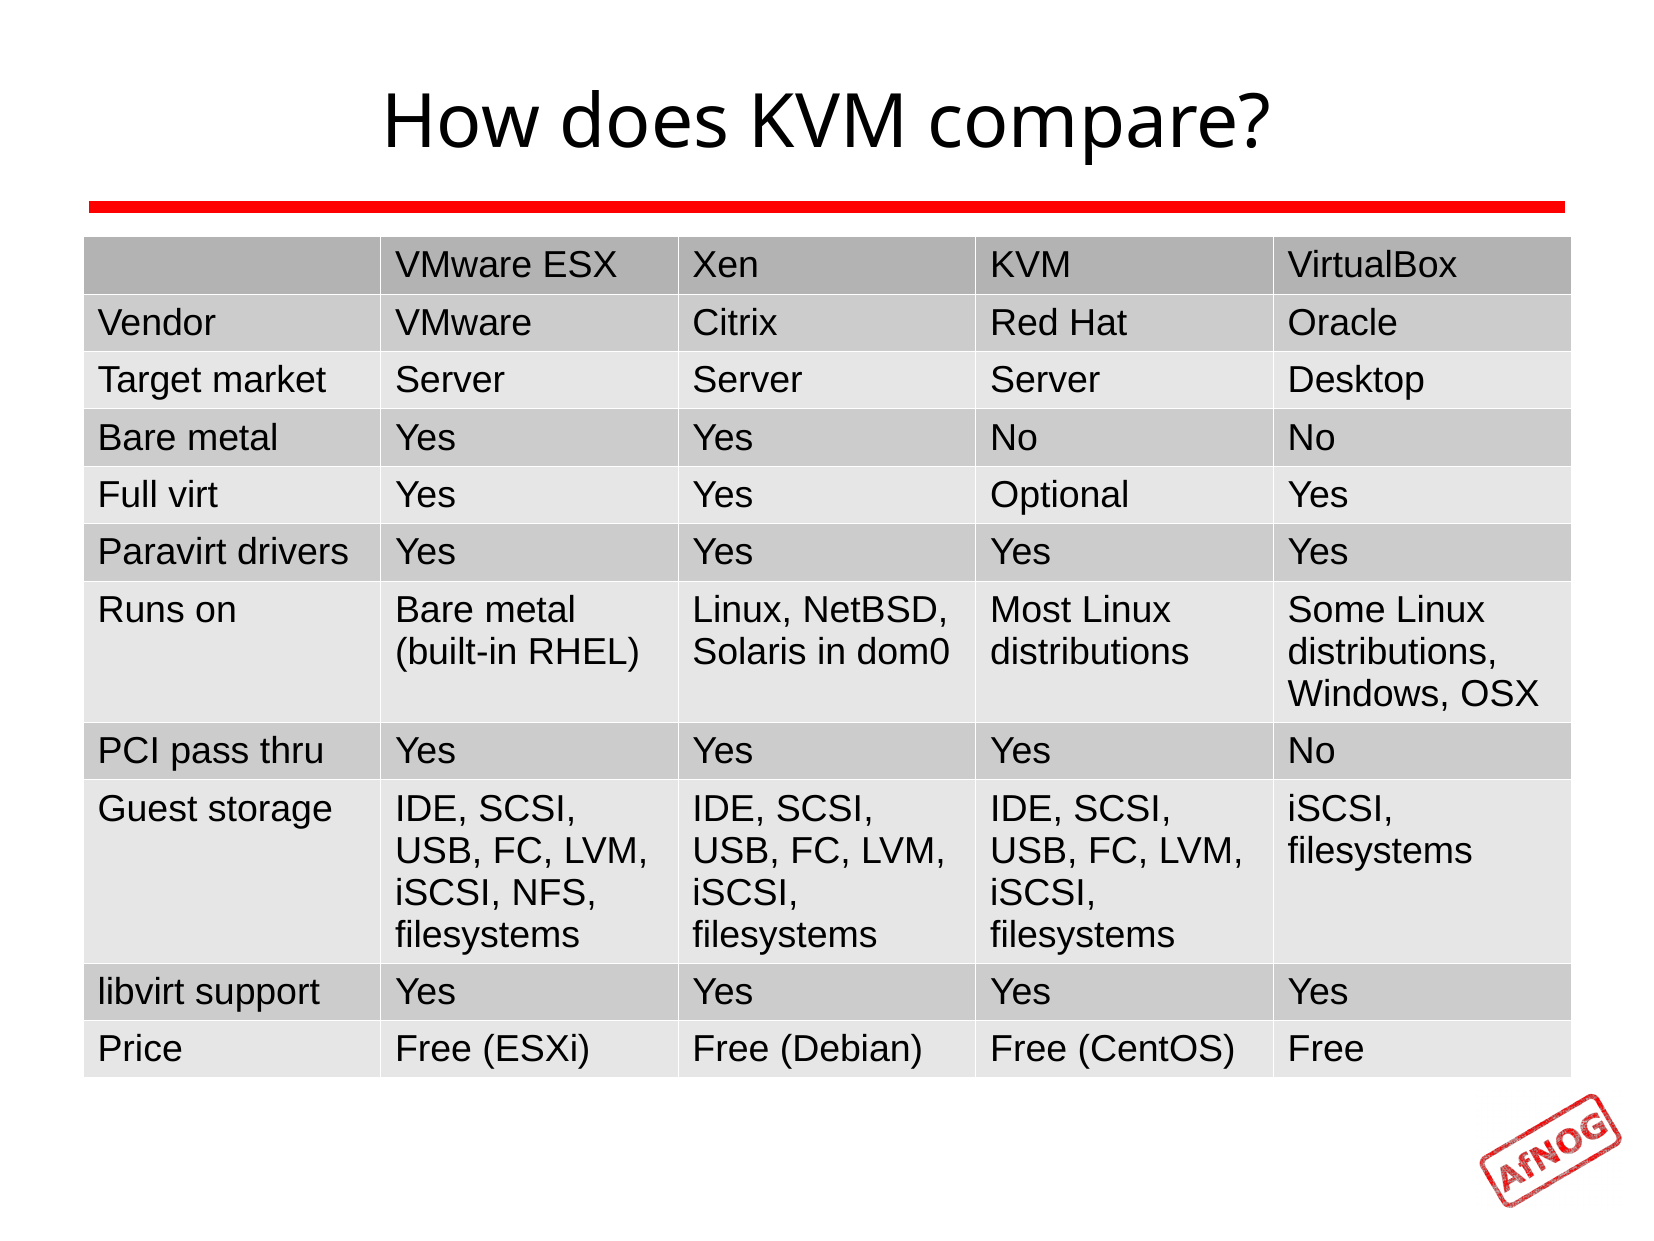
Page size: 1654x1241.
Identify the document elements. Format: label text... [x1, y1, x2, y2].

table_cell Free [1274, 1021, 1571, 1077]
table_cell Desktop [1274, 352, 1571, 408]
table_cell Yes [381, 723, 678, 779]
table_cell Yes [679, 723, 975, 779]
table_cell Red Hat [976, 295, 1273, 351]
table_cell Yes [679, 964, 975, 1020]
table_cell Yes [976, 723, 1273, 779]
picture [1476, 1090, 1625, 1211]
table_cell VMware [381, 295, 678, 351]
table_cell Yes [381, 409, 678, 466]
table_cell Citrix [679, 295, 975, 351]
table_cell Target market [84, 352, 380, 408]
table_cell iSCSI, filesystems [1274, 780, 1571, 963]
table_cell Yes [381, 467, 678, 523]
table_cell Free (Debian) [679, 1021, 975, 1077]
table_cell libvirt support [84, 964, 380, 1020]
table_cell Optional [976, 467, 1273, 523]
table_cell Yes [1274, 964, 1571, 1020]
table_cell Bare metal (built-in RHEL) [381, 582, 678, 722]
table_header Xen [679, 237, 975, 294]
table_cell Server [976, 352, 1273, 408]
table_cell Yes [679, 524, 975, 581]
table_header [84, 237, 380, 294]
table_cell Vendor [84, 295, 380, 351]
table_cell Guest storage [84, 780, 380, 963]
table_header VirtualBox [1274, 237, 1571, 294]
table_cell Runs on [84, 582, 380, 722]
table_cell Yes [976, 964, 1273, 1020]
title How does KVM compare? [82, 29, 1571, 207]
table_cell No [1274, 723, 1571, 779]
table_cell Oracle [1274, 295, 1571, 351]
table_cell Server [679, 352, 975, 408]
table_cell Price [84, 1021, 380, 1077]
table_cell Yes [679, 409, 975, 466]
table_cell Free (CentOS) [976, 1021, 1273, 1077]
table_cell Server [381, 352, 678, 408]
table_cell Yes [976, 524, 1273, 581]
table_cell IDE, SCSI, USB, FC, LVM, iSCSI, filesystems [976, 780, 1273, 963]
table_cell Yes [1274, 467, 1571, 523]
table_cell Free (ESXi) [381, 1021, 678, 1077]
table_cell PCI pass thru [84, 723, 380, 779]
table_cell Yes [381, 964, 678, 1020]
table_header VMware ESX [381, 237, 678, 294]
table_cell Paravirt drivers [84, 524, 380, 581]
table_cell No [976, 409, 1273, 466]
table_cell IDE, SCSI, USB, FC, LVM, iSCSI, filesystems [679, 780, 975, 963]
table_cell Yes [381, 524, 678, 581]
table_cell Bare metal [84, 409, 380, 466]
table_cell IDE, SCSI, USB, FC, LVM, iSCSI, NFS, filesystems [381, 780, 678, 963]
table_cell Linux, NetBSD, Solaris in dom0 [679, 582, 975, 722]
table_cell Yes [679, 467, 975, 523]
table_cell Most Linux distributions [976, 582, 1273, 722]
table_cell Yes [1274, 524, 1571, 581]
table_header KVM [976, 237, 1273, 294]
table_cell Some Linux distributions, Windows, OSX [1274, 582, 1571, 722]
table_cell No [1274, 409, 1571, 466]
table_cell Full virt [84, 467, 380, 523]
